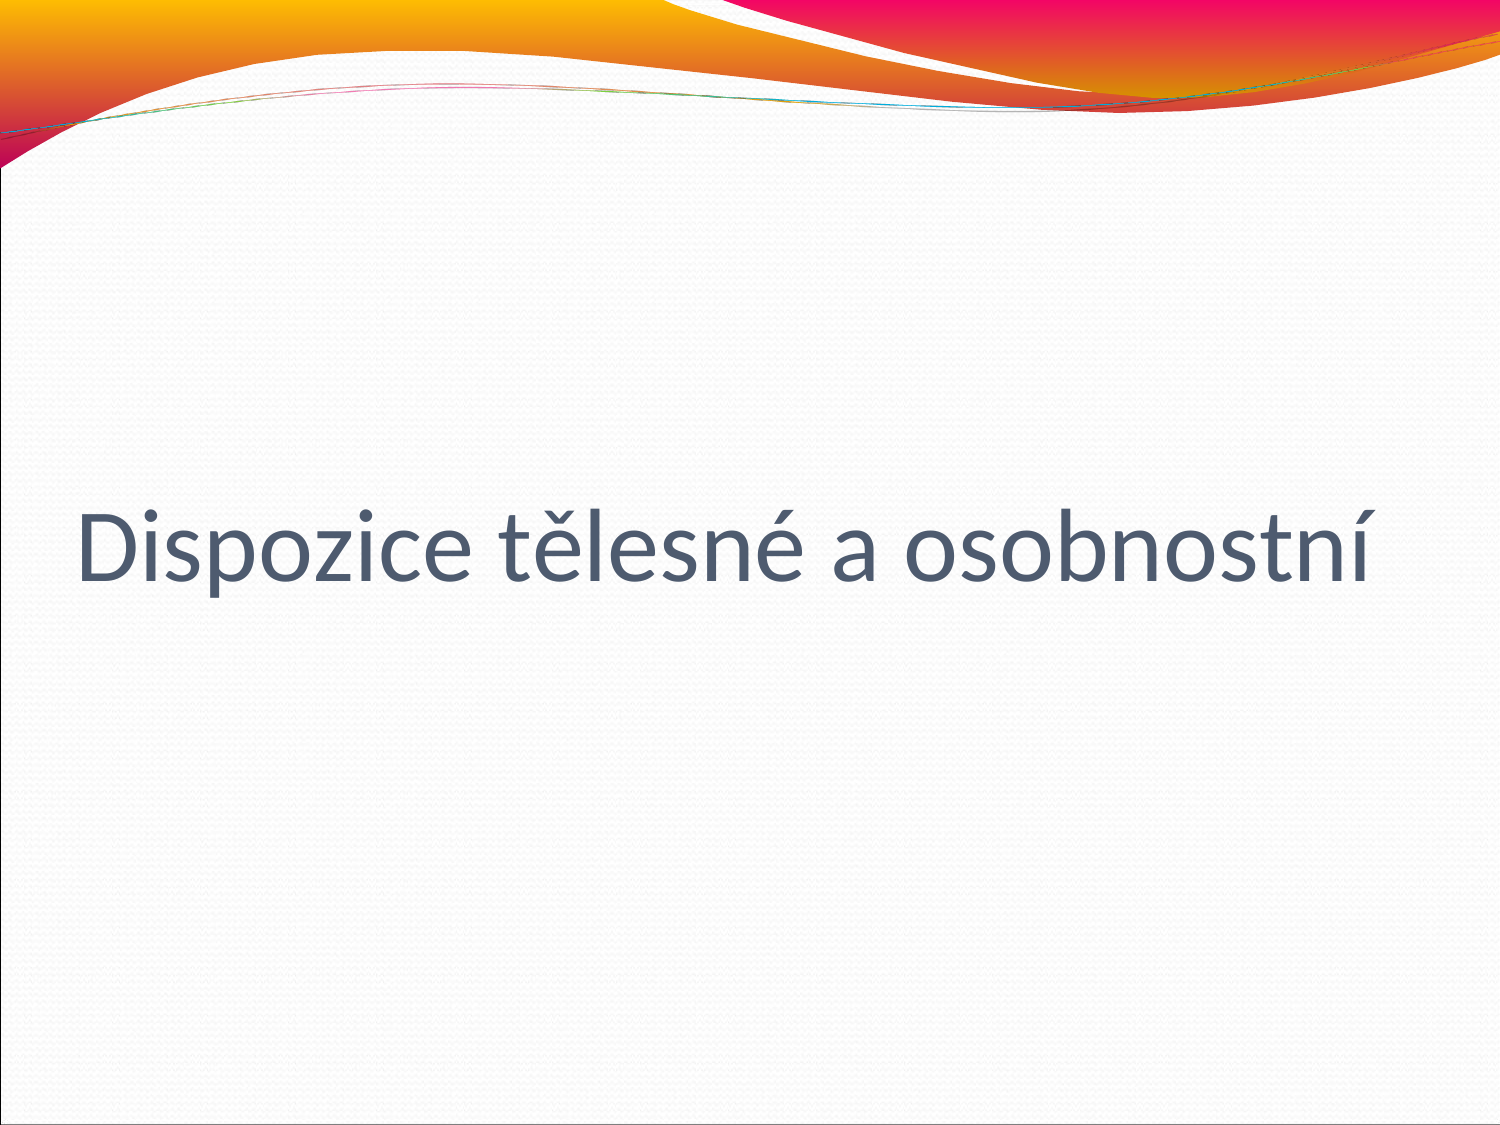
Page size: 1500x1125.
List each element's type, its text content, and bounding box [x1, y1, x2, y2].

title Dispozice tělesné a osobnostní [75, 344, 1425, 603]
